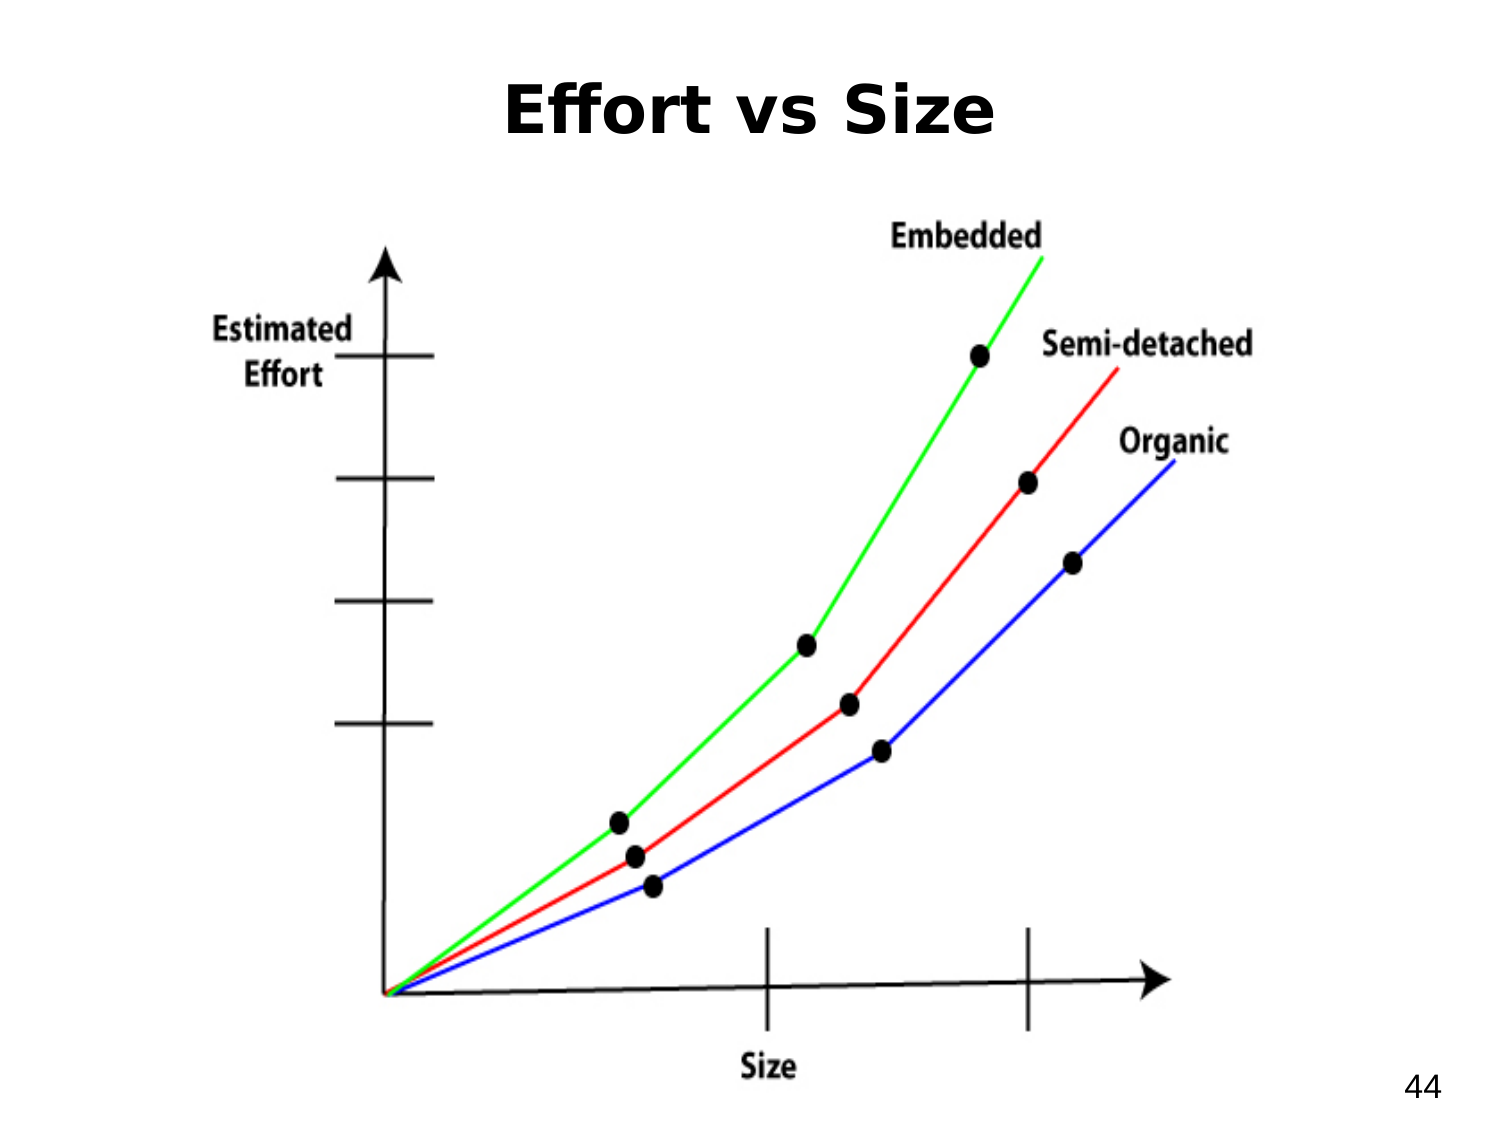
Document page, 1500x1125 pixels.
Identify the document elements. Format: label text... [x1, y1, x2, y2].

picture [210, 214, 1265, 1093]
title Effort vs Size [75, 44, 1425, 177]
